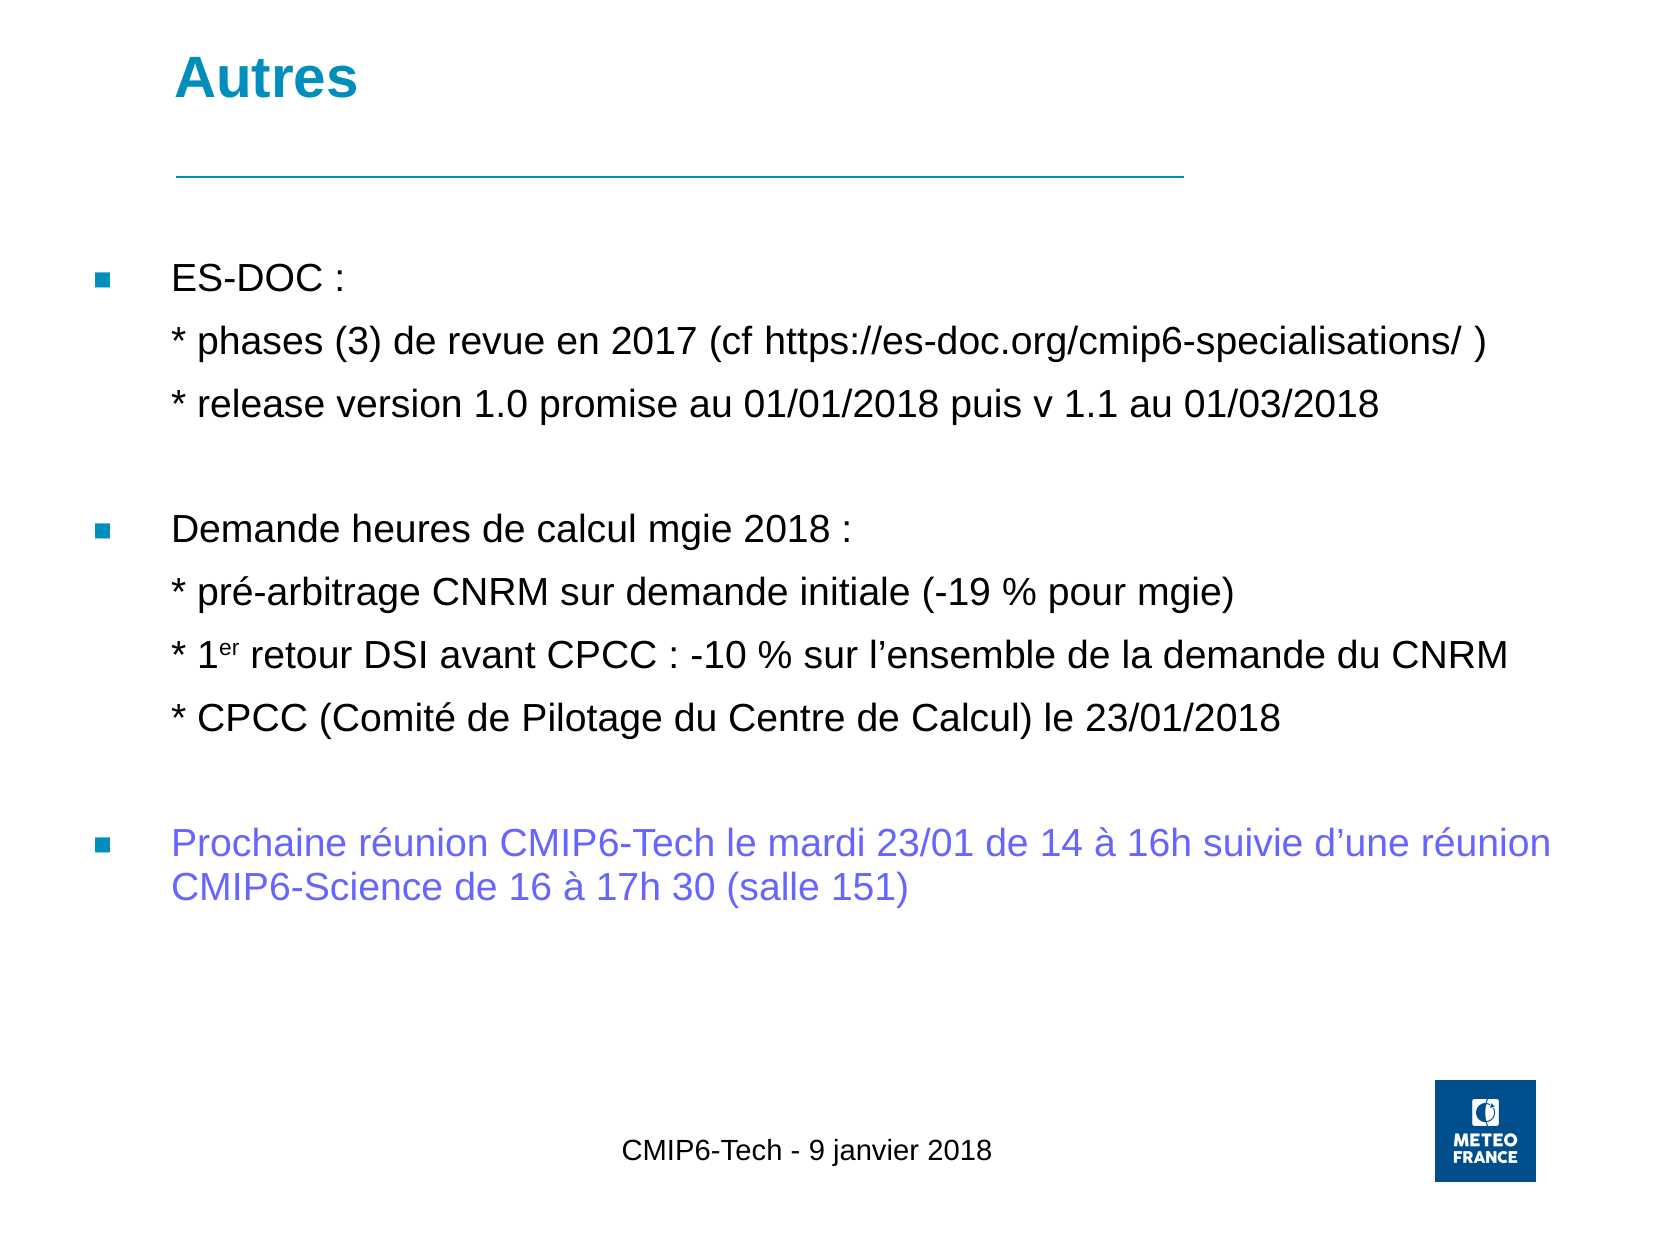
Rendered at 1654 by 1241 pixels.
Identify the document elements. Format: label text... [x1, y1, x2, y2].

title Autres [174, 0, 1654, 156]
list ES-DOC : * phases (3) de revue en 2017 (cf https://es-doc.org/cmip6-specialisations/ ) * release version 1.0 promise au 01/01/2018 puis v 1.1 au 01/03/2018 Demande heures de calcul mgie 2018 : * pré-arbitrage CNRM sur demande initiale (-19 % pour mgie) * 1er retour DSI avant CPCC : -10 % sur l’ensemble de la demande du CNRM * CPCC (Comité de Pilotage du Centre de Calcul) le 23/01/2018 Prochaine réunion CMIP6-Tech le mardi 23/01 de 14 à 16h suivie d’une réunion CMIP6-Science de 16 à 17h 30 (salle 151) [76, 256, 1567, 918]
picture [1435, 1080, 1536, 1182]
